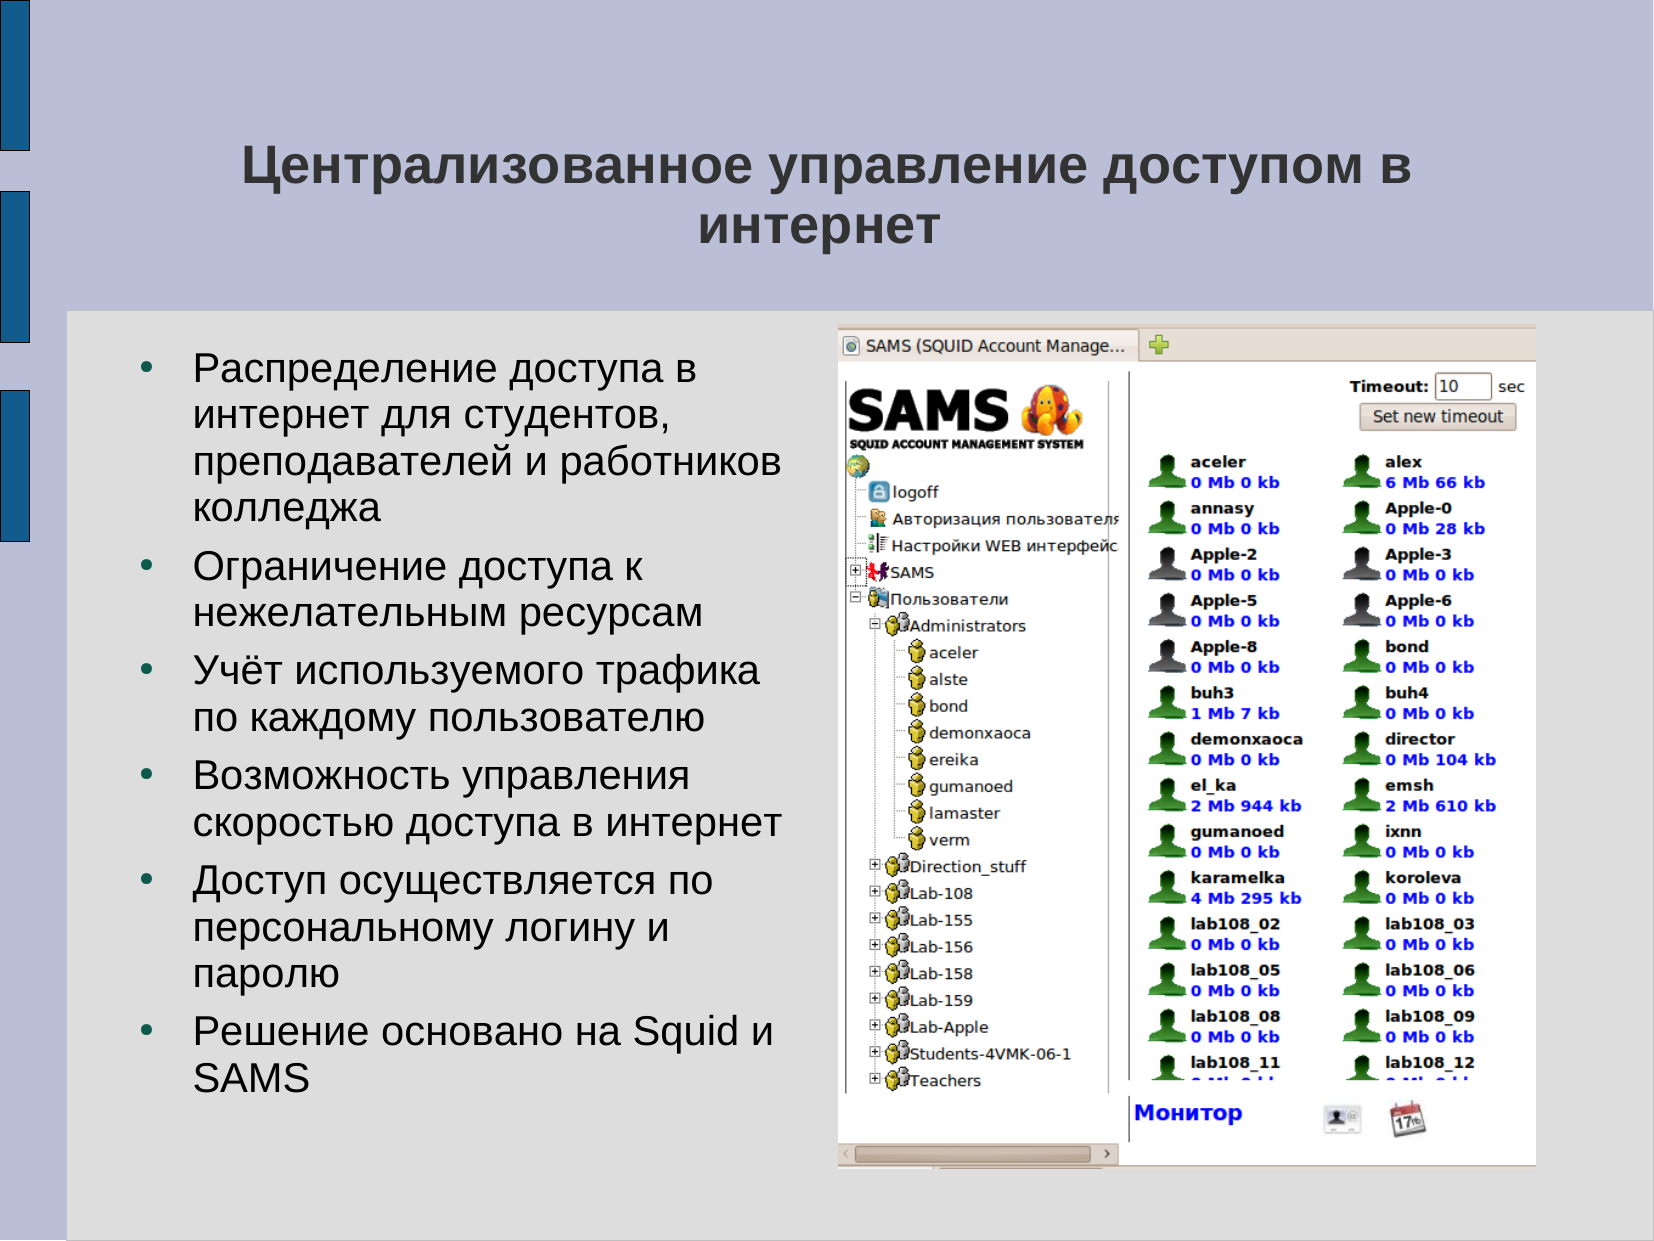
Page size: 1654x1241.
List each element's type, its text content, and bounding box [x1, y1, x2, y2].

picture [838, 324, 1536, 1169]
list Распределение доступа в интернет для студентов, преподавателей и работников колледжа Ограничение доступа к нежелательным ресурсам Учёт используемого трафика по каждому пользователю Возможность управления скоростью доступа в интернет Доступ осуществляется по персональному логину и паролю Решение основано на Squid и SAMS [121, 344, 811, 1164]
title Централизованное управление доступом в интернет [121, 91, 1534, 299]
